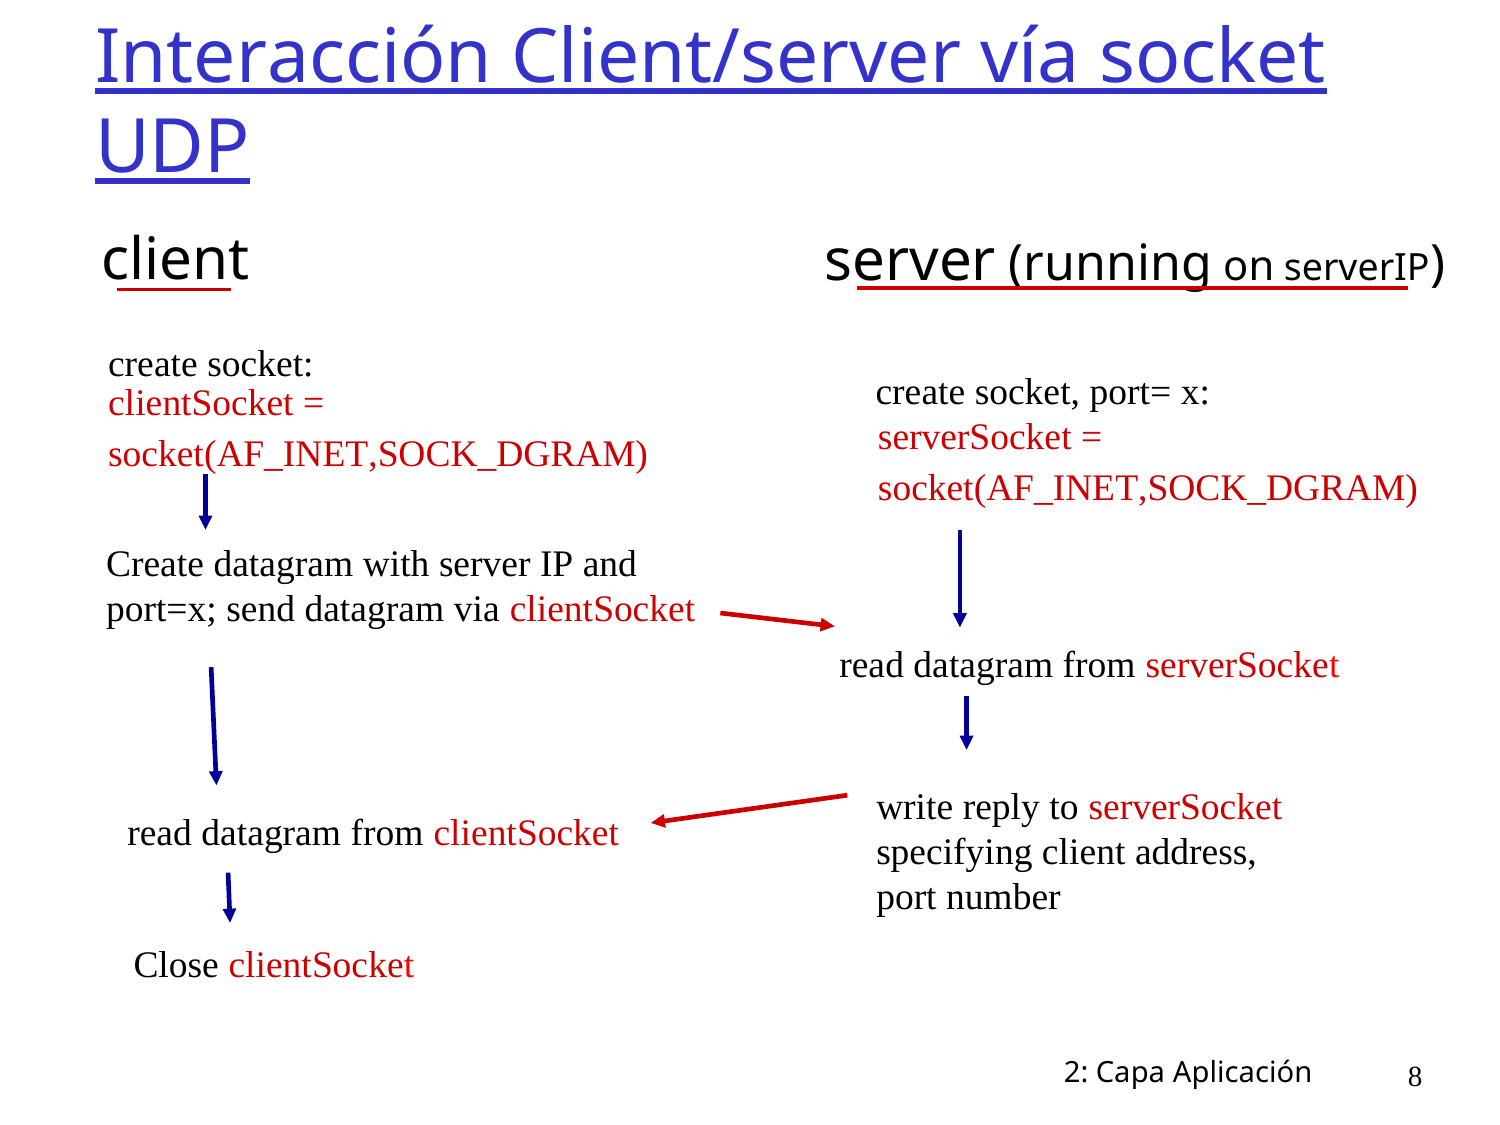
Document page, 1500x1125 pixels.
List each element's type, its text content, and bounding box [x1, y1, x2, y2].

text_box Close clientSocket [118, 932, 430, 994]
text_box read datagram from serverSocket [824, 632, 1355, 694]
title Interacción Client/server vía socket UDP [80, 0, 1431, 188]
text_box write reply to serverSocket specifying client address, port number [861, 773, 1298, 925]
text_box Create datagram with server IP and port=x; send datagram via clientSocket [91, 531, 711, 638]
text_box create socket, port= x: [860, 358, 1226, 420]
text_box clientSocket = socket(AF_INET,SOCK_DGRAM) [93, 373, 664, 482]
text_box read datagram from clientSocket [112, 800, 635, 861]
text_box serverSocket = socket(AF_INET,SOCK_DGRAM) [863, 407, 1434, 516]
text_box client [86, 213, 265, 299]
text_box server (running on serverIP) [810, 214, 1460, 300]
text_box create socket: [93, 330, 329, 373]
